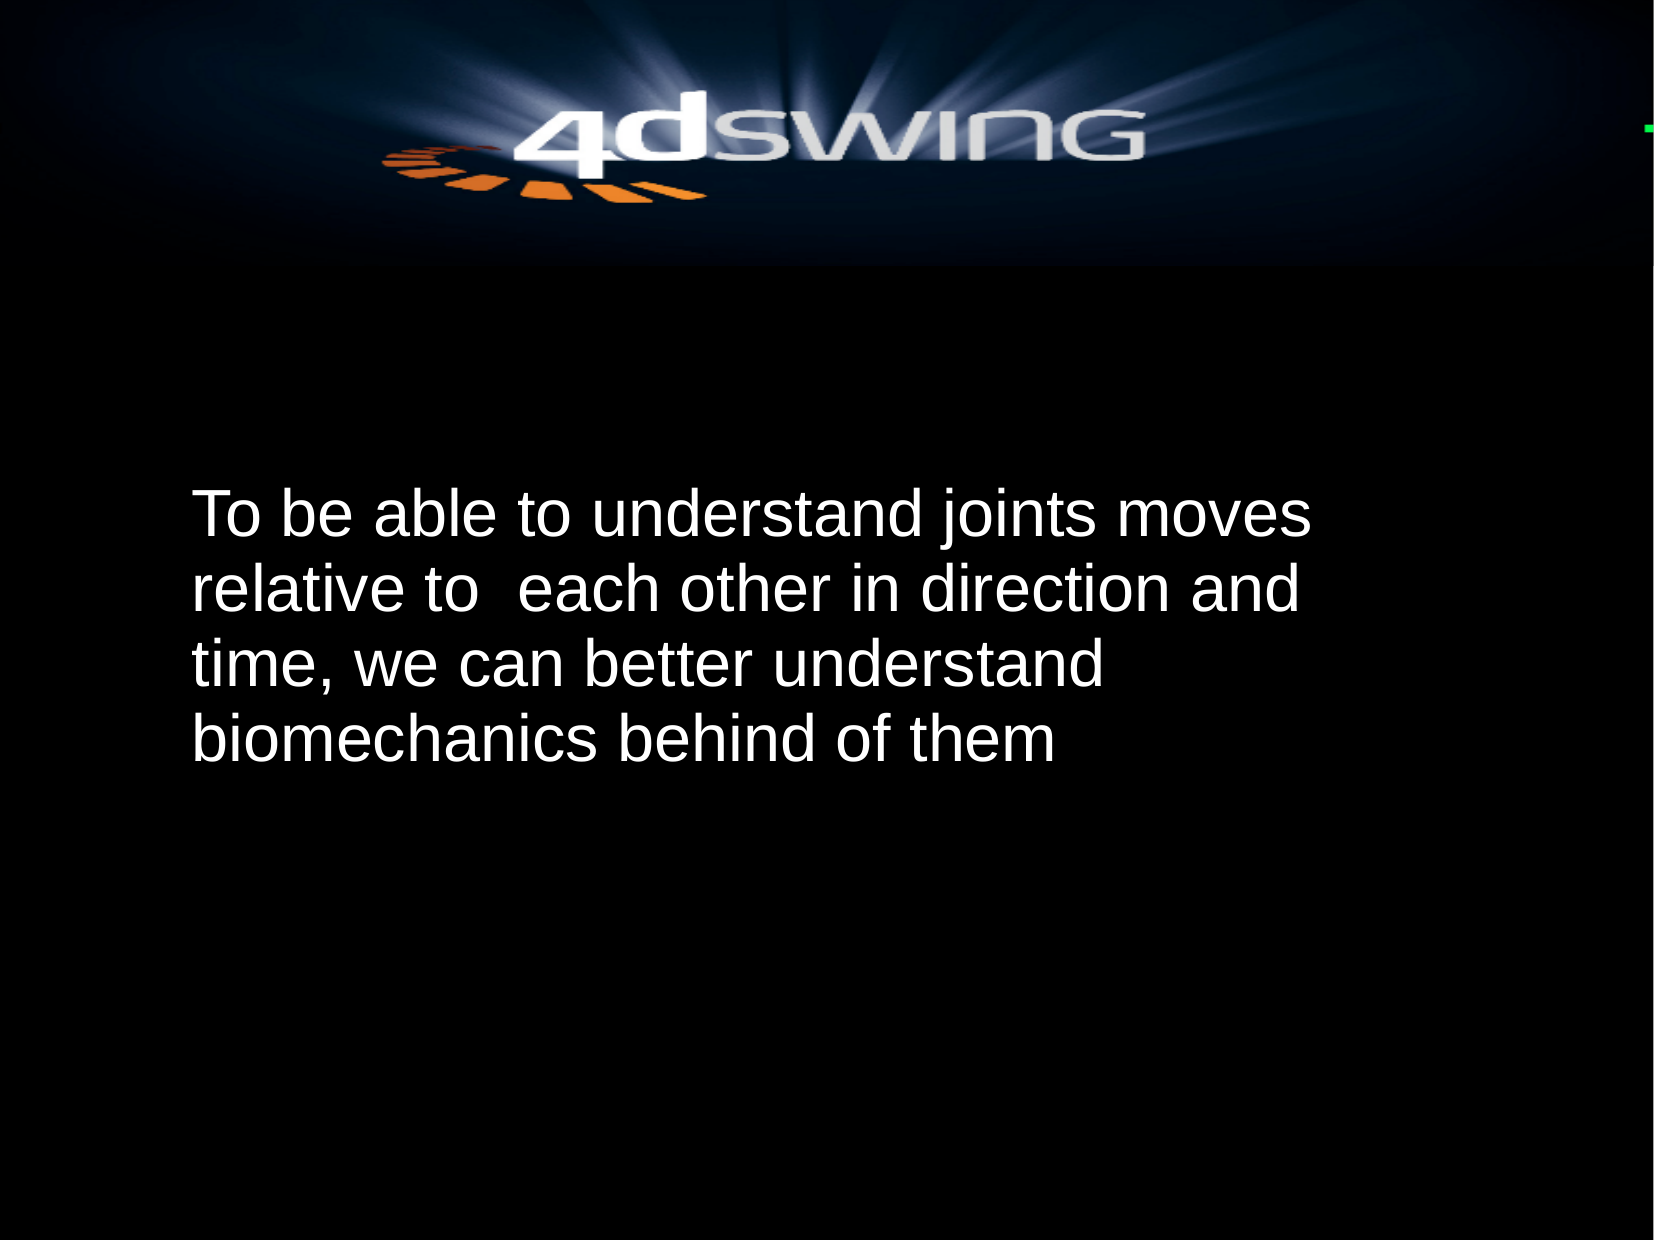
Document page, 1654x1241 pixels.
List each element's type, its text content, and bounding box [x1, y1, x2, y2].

picture [0, 0, 1654, 266]
text_box To be able to understand joints moves relative to each other in direction and time, we can better understand biomechanics behind of them [177, 468, 1418, 945]
